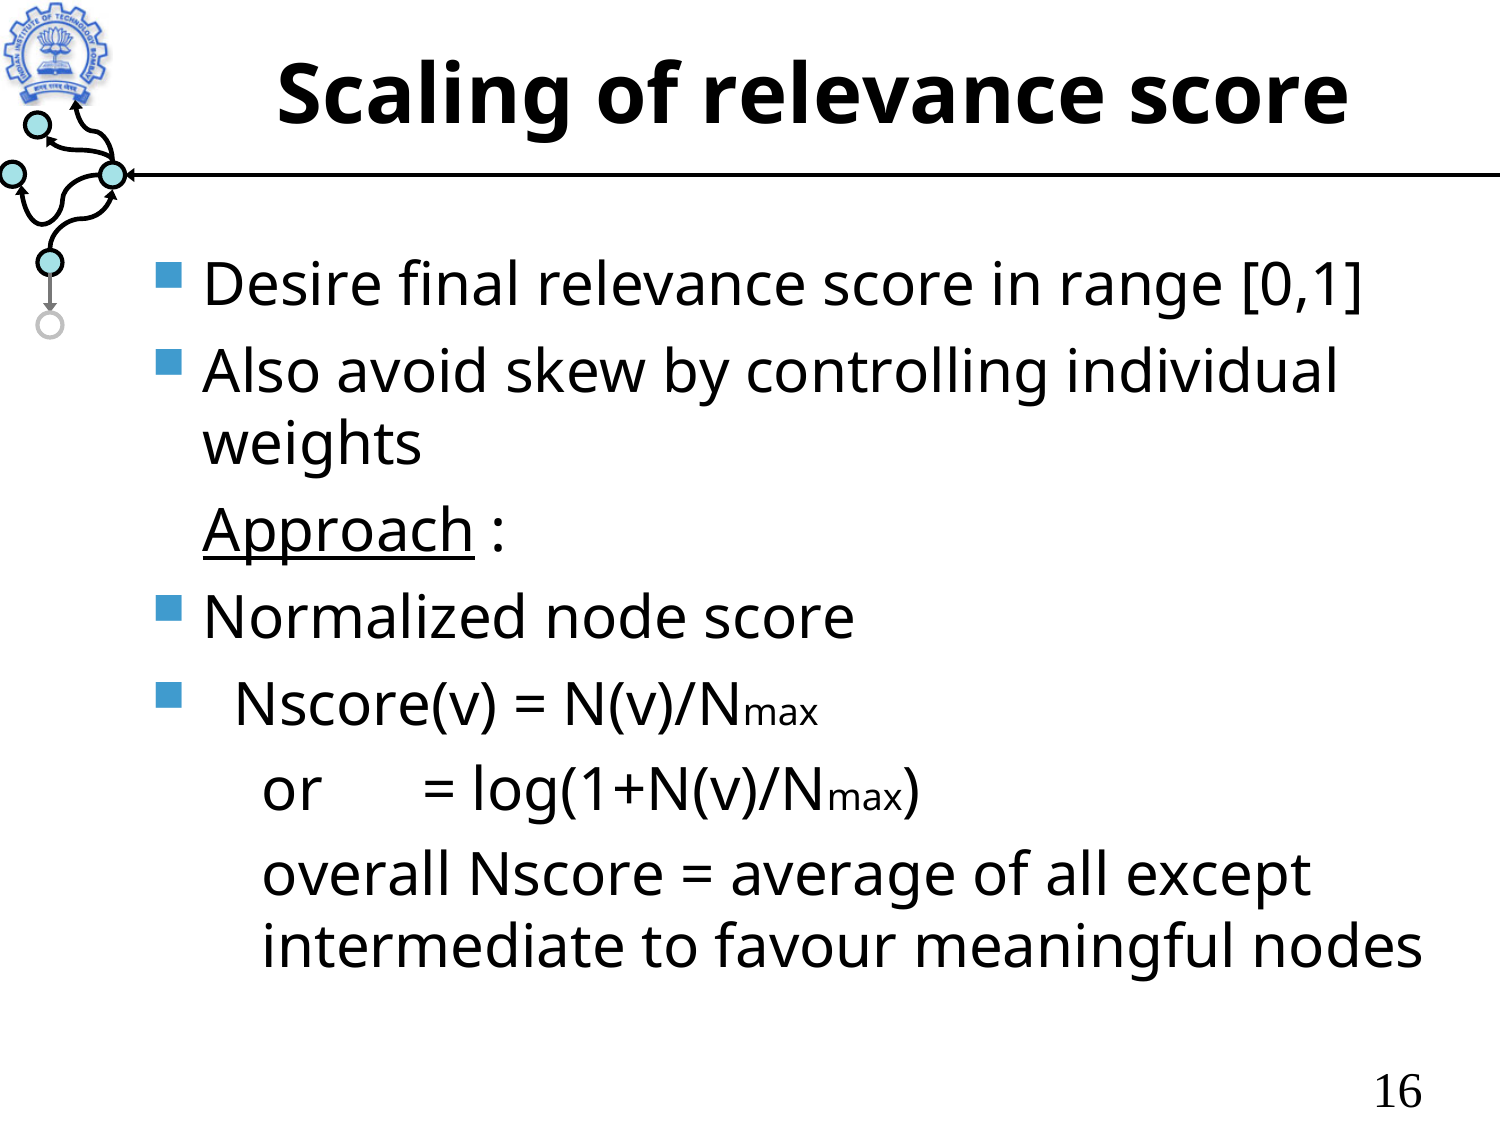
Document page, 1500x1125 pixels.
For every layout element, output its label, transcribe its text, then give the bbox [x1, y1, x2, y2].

title Scaling of relevance score [129, 15, 1499, 166]
picture [0, 0, 113, 106]
list Desire final relevance score in range [0,1] Also avoid skew by controlling individual weights Approach : Normalized node score Nscore(v) = N(v)/Nmax or = log(1+N(v)/Nmax) overall Nscore = average of all except intermediate to favour meaningful nodes [137, 237, 1450, 1063]
